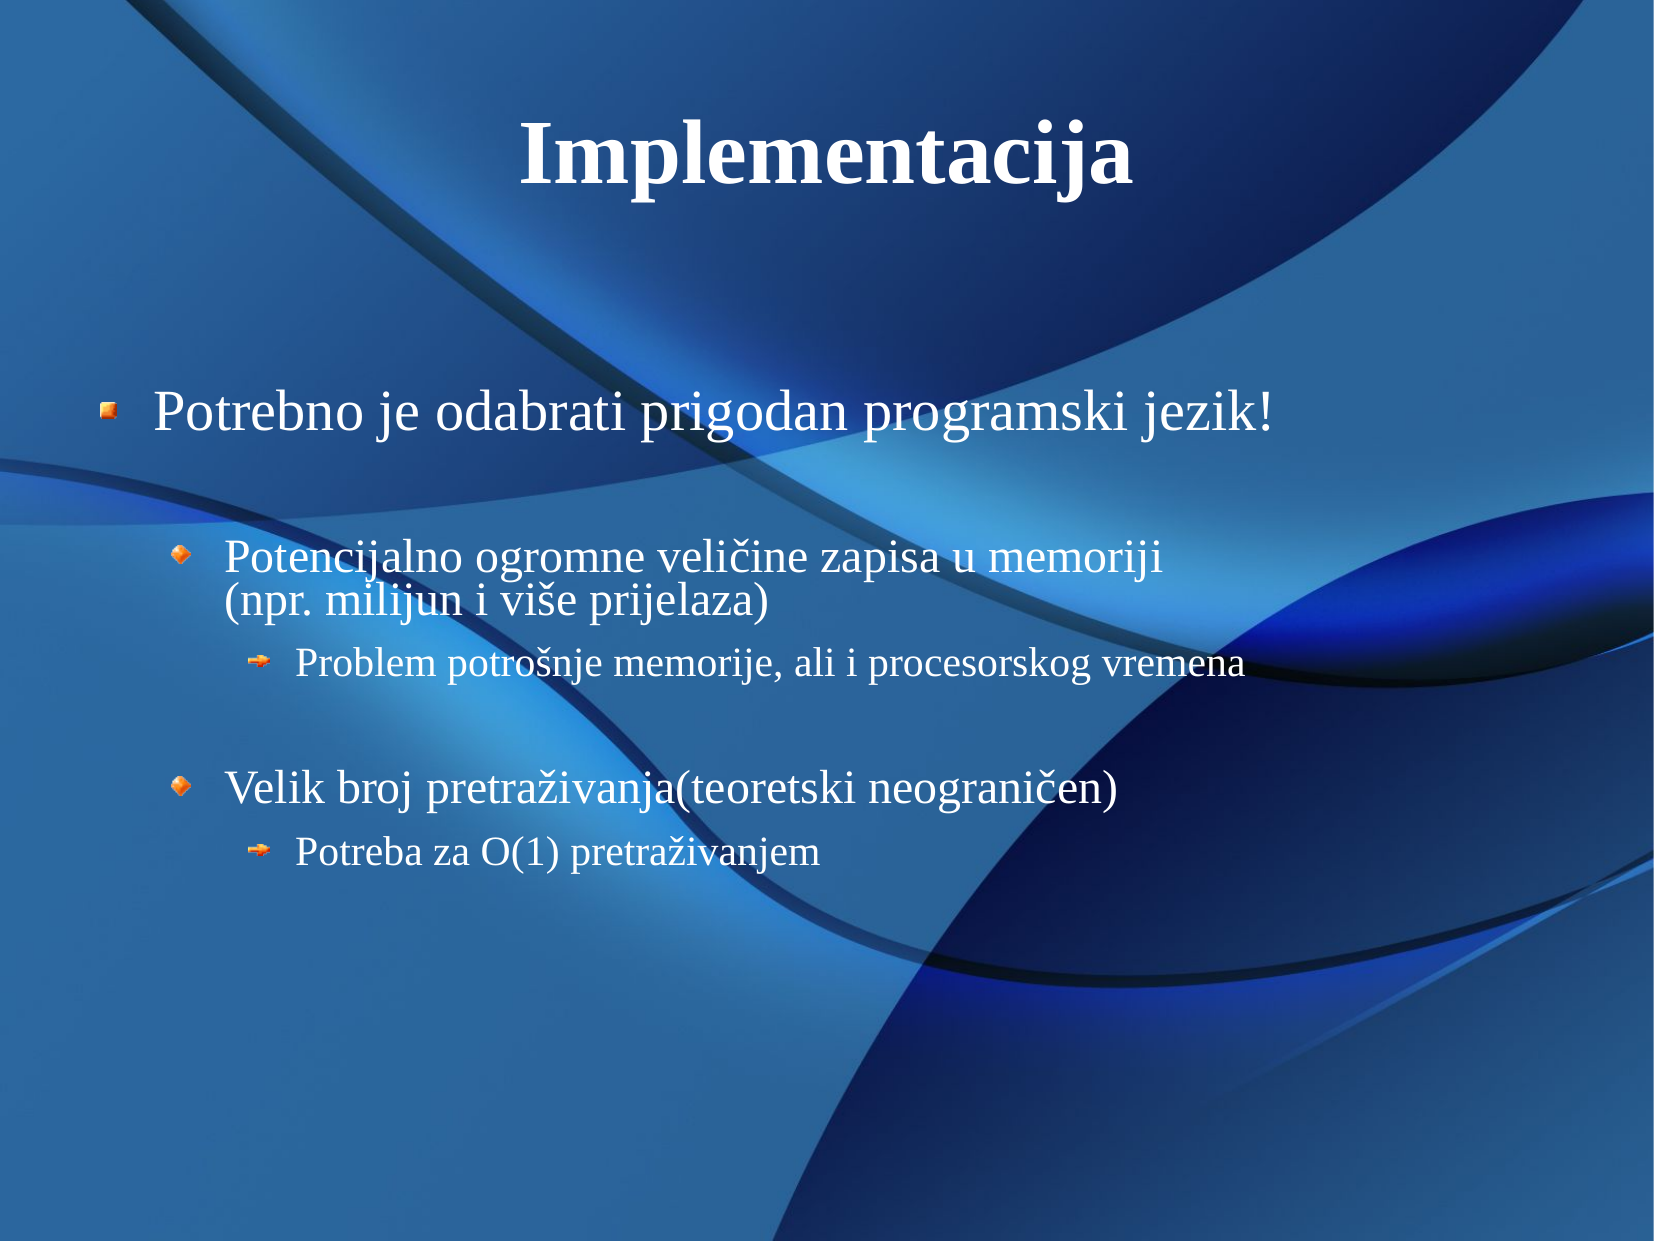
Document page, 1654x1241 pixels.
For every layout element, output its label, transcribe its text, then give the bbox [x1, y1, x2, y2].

title Implementacija [82, 49, 1571, 257]
list Potrebno je odabrati prigodan programski jezik! Potencijalno ogromne veličine zapisa u memoriji (npr. milijun i više prijelaza) Problem potrošnje memorije, ali i procesorskog vremena Velik broj pretraživanja(teoretski neograničen) Potreba za O(1) pretraživanjem [82, 284, 1418, 1088]
picture [0, 0, 1654, 1241]
